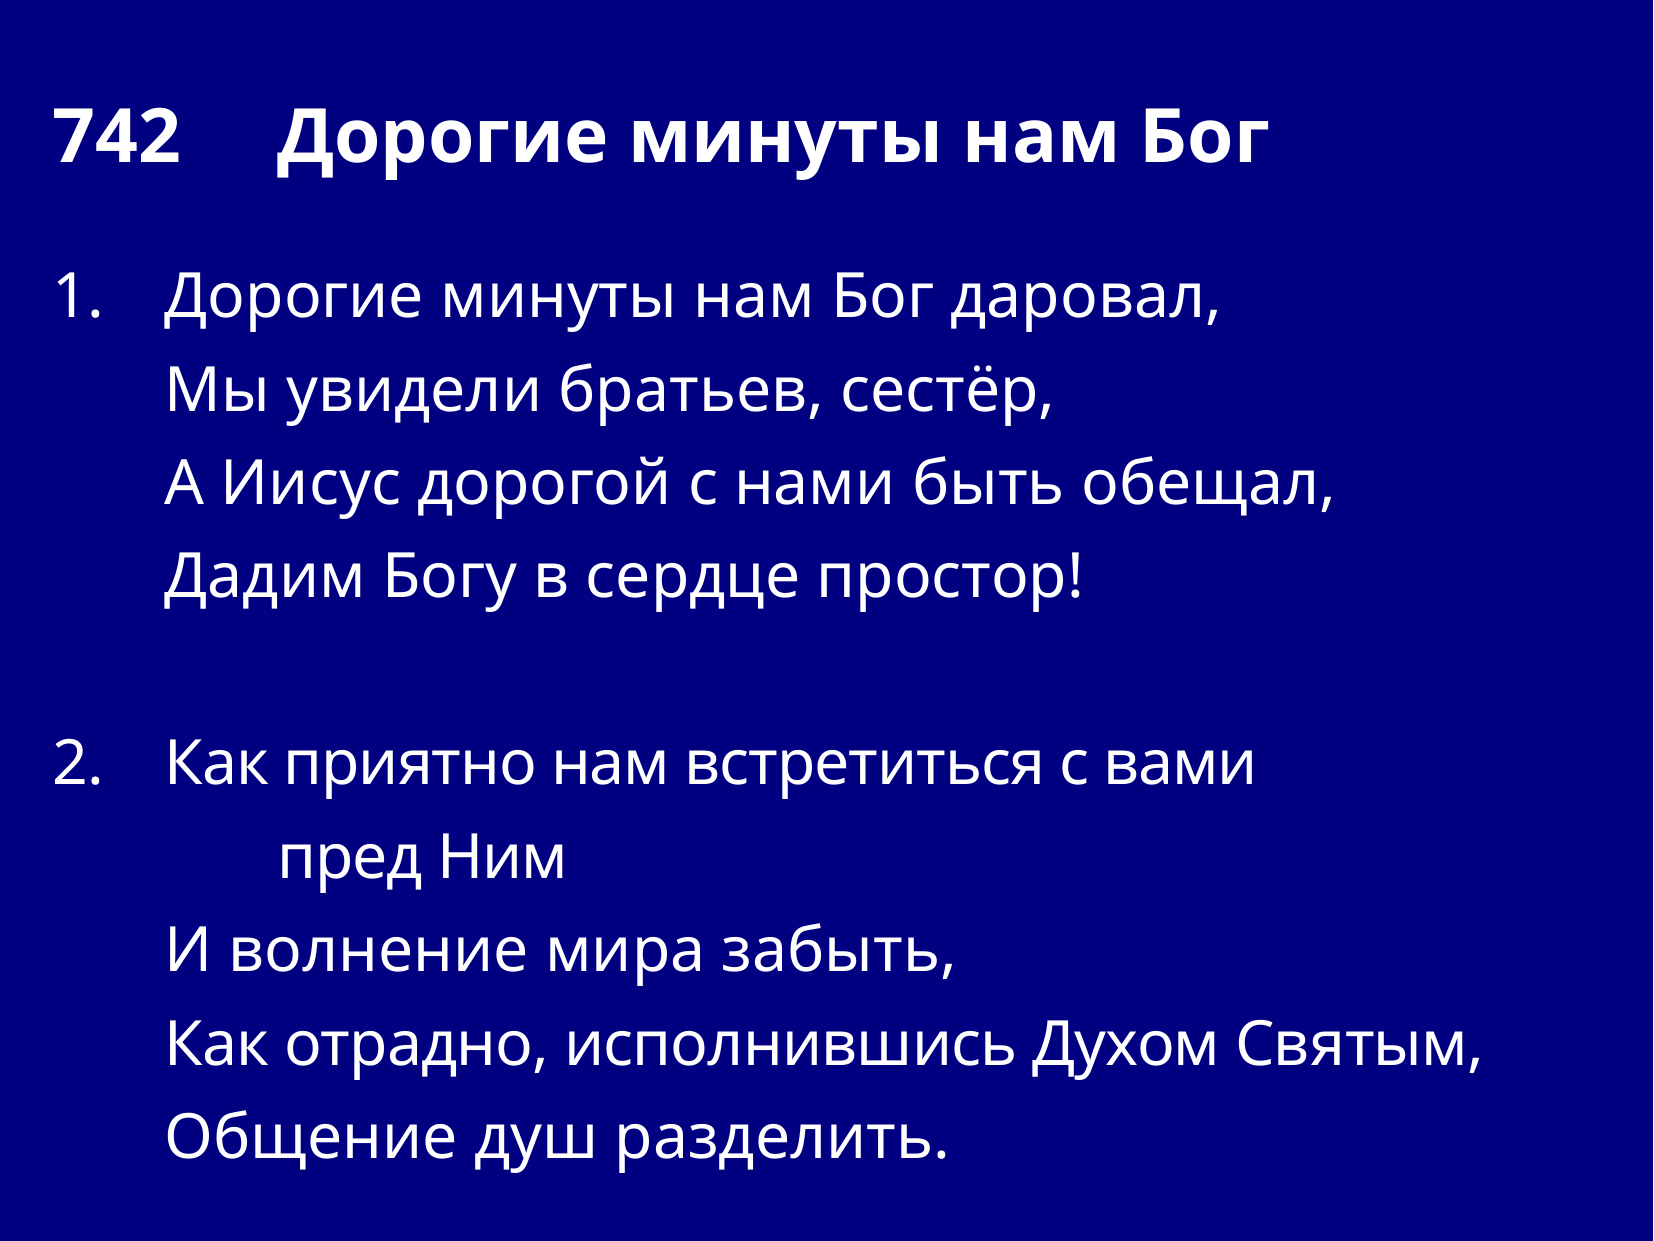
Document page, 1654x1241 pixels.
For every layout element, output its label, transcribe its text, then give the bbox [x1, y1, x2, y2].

text_box 742 Дорогие минуты нам Бог [37, 75, 1576, 188]
text_box 1. Дорогие минуты нам Бог даровал, Мы увидели братьев, сестёр, А Иисус дорогой с нами быть обещал, Дадим Богу в сердце простор! 2. Как приятно нам встретиться с вами пред Ним И волнение мира забыть, Как отрадно, исполнившись Духом Святым, Общение душ разделить. [37, 150, 1651, 1163]
